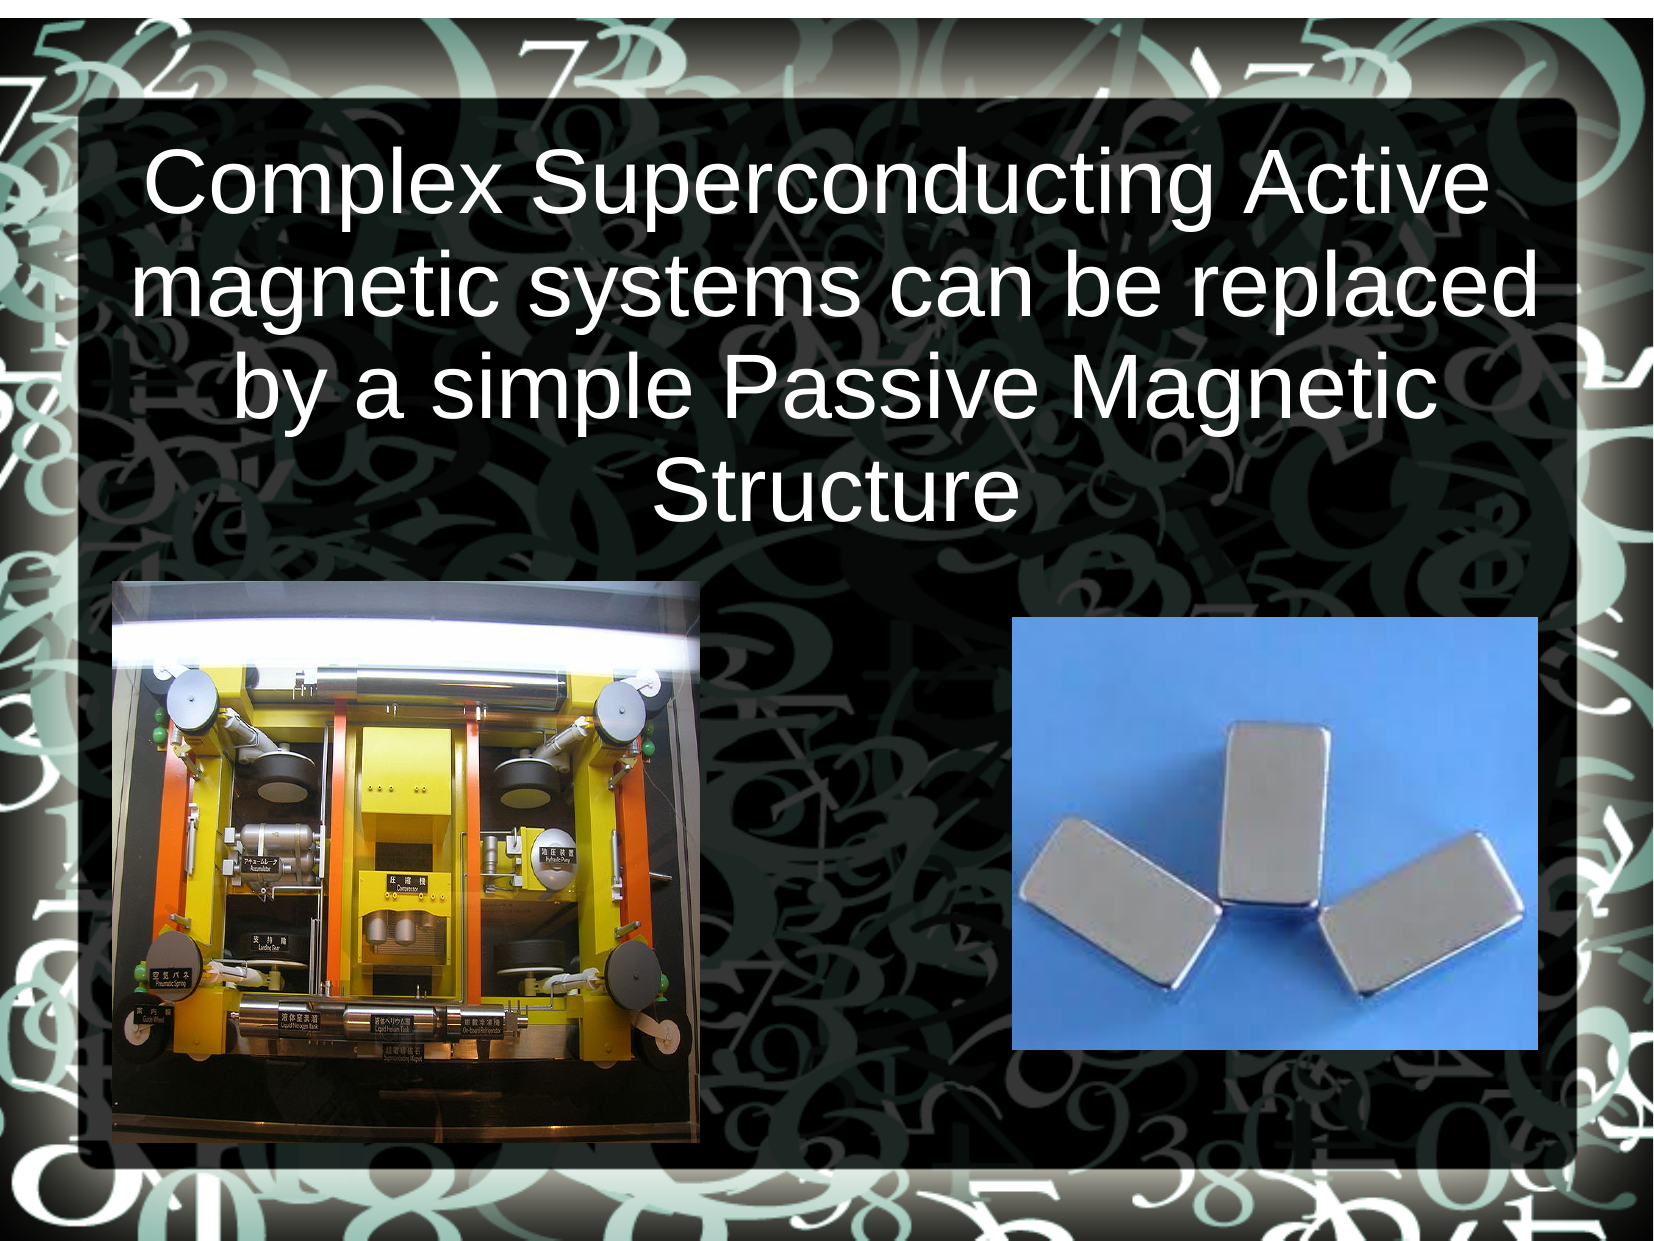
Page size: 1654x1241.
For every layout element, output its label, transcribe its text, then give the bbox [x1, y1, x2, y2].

picture [0, 18, 1654, 1241]
title Complex Superconducting Active magnetic systems can be replaced by a simple Passive Magnetic Structure [75, 130, 1563, 541]
